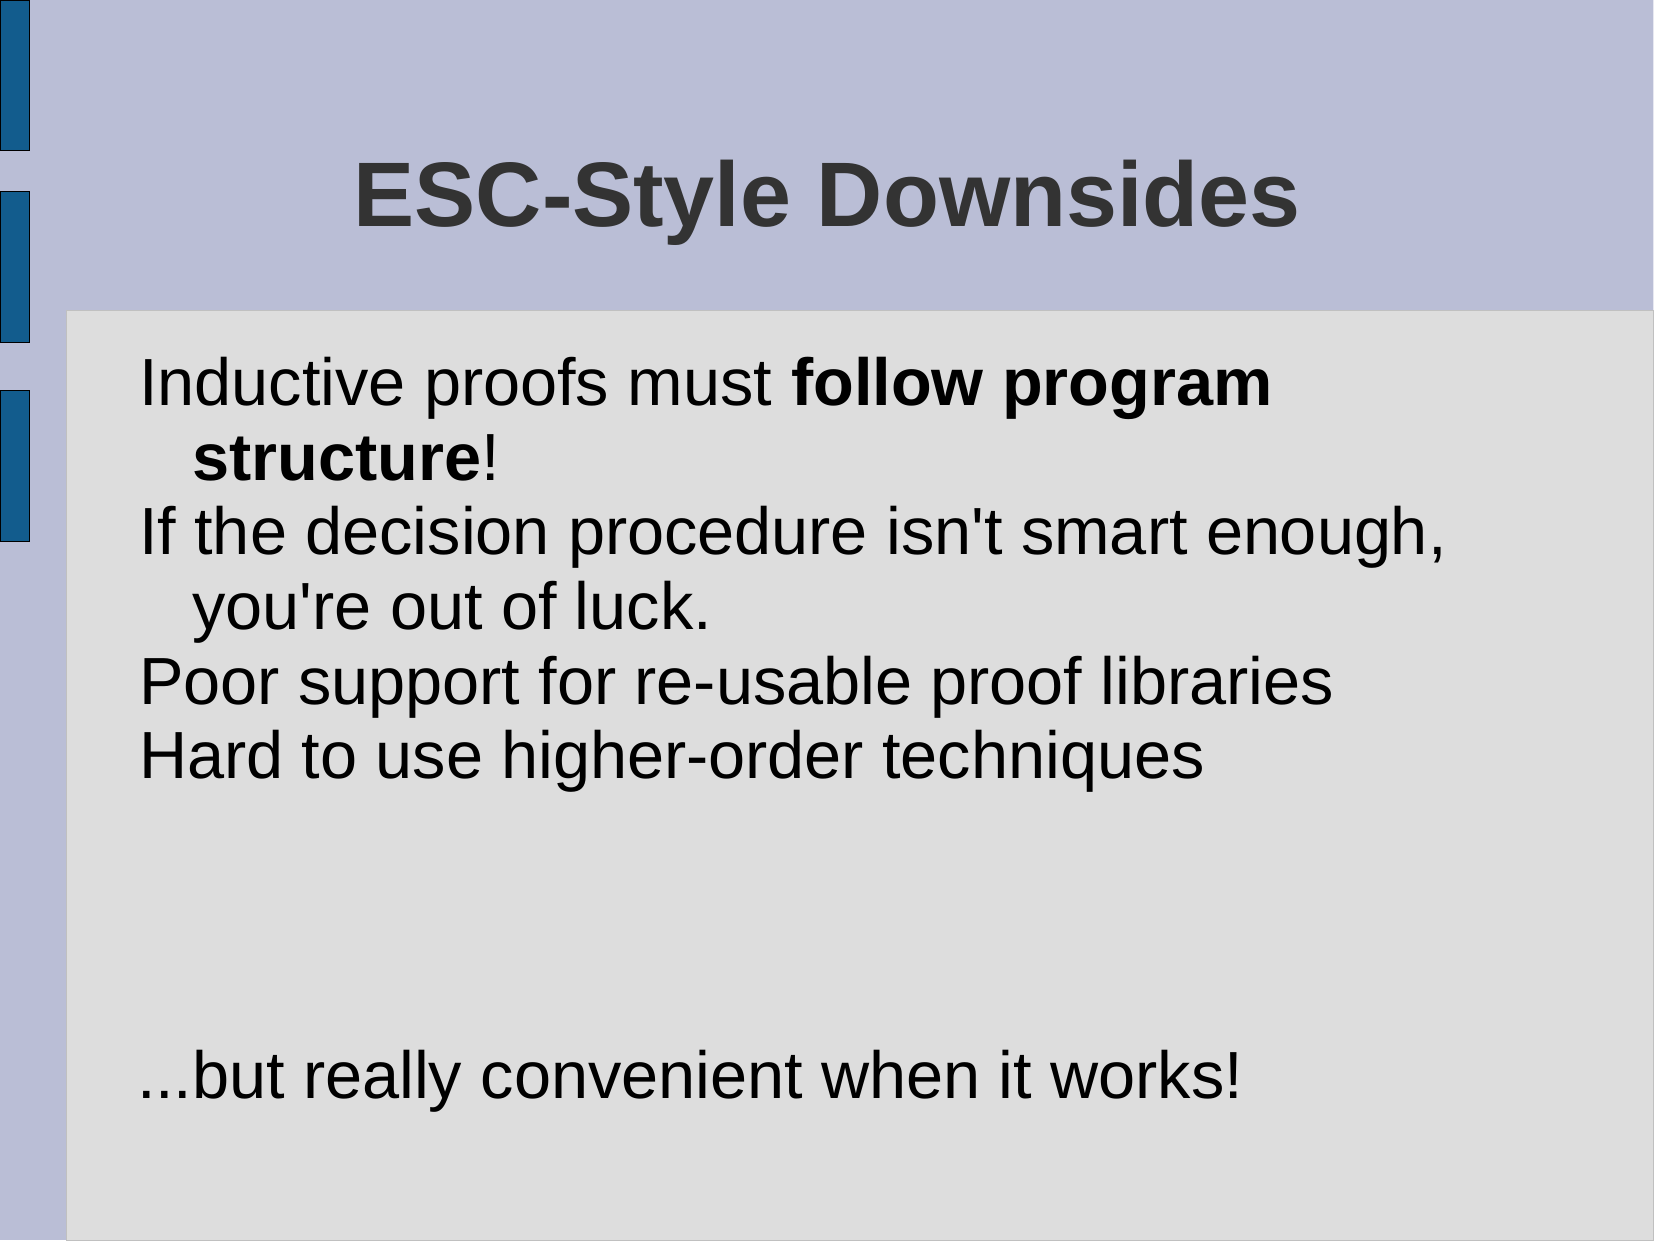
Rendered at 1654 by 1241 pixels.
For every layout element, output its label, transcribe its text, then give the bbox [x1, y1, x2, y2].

list Inductive proofs must follow program structure! If the decision procedure isn't smart enough, you're out of luck. Poor support for re-usable proof libraries Hard to use higher-order techniques [121, 344, 1534, 901]
title ESC-Style Downsides [121, 91, 1534, 299]
list ...but really convenient when it works! [119, 1038, 1532, 1189]
